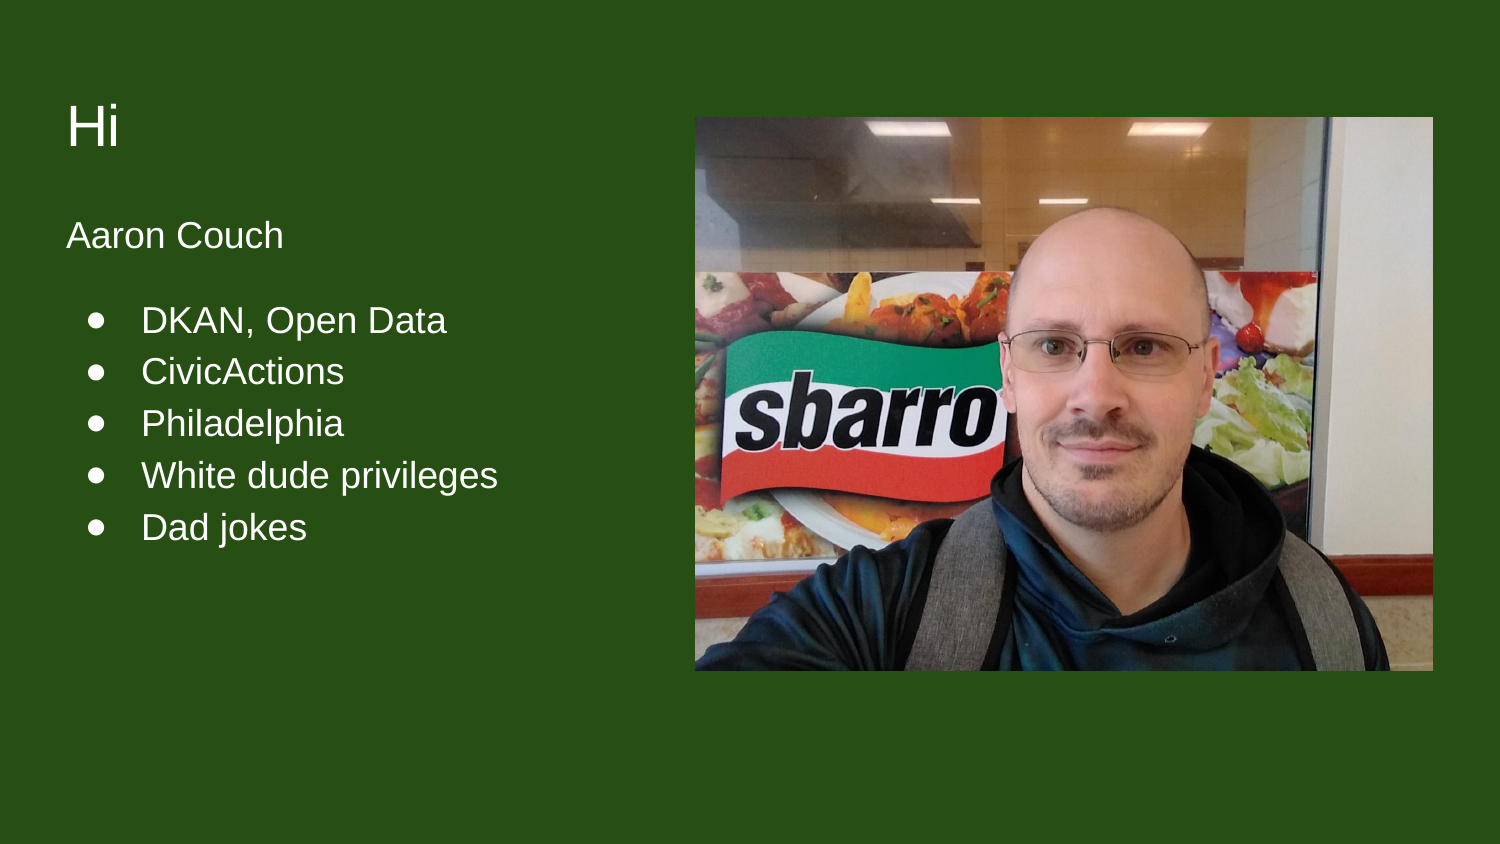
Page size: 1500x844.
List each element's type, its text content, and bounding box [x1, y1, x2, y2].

list Aaron Couch DKAN, Open Data CivicActions Philadelphia White dude privileges Dad jokes [51, 189, 1449, 750]
title Hi [51, 72, 1449, 167]
picture [695, 117, 1433, 671]
